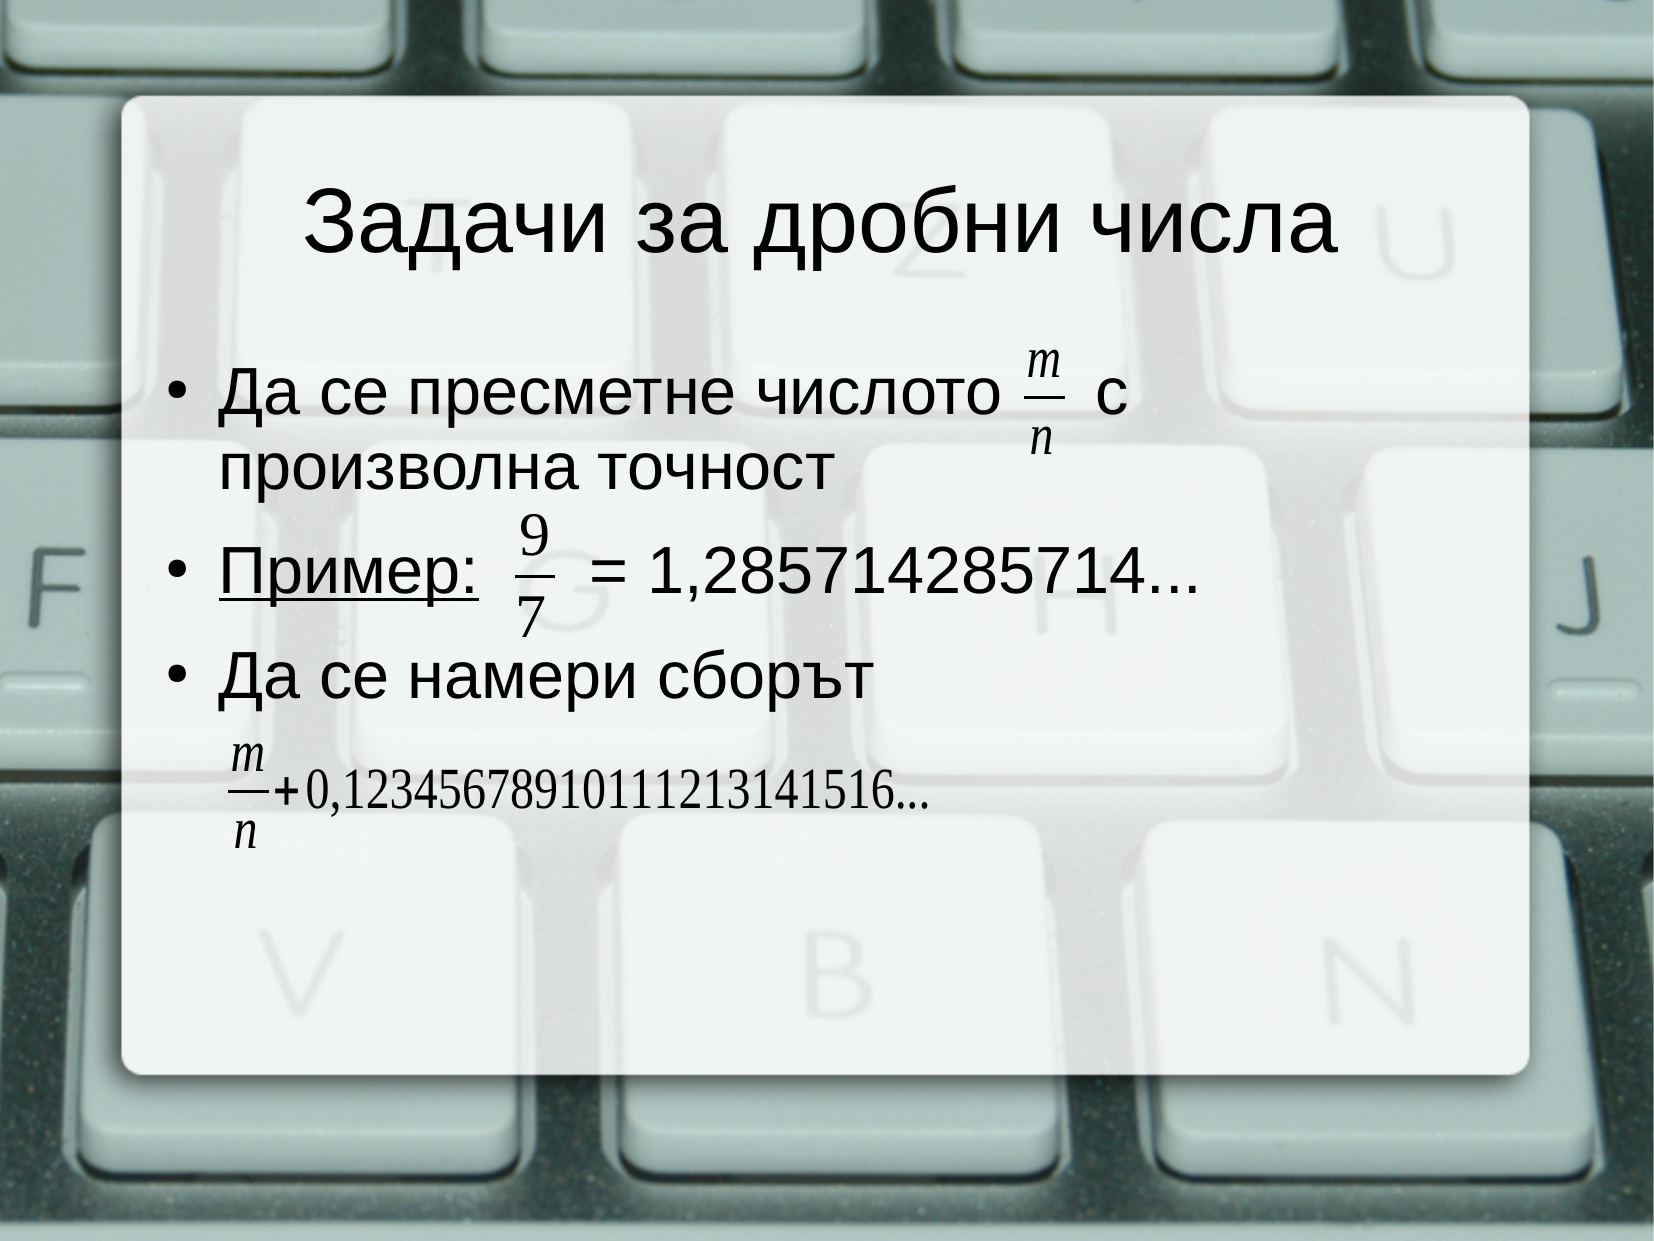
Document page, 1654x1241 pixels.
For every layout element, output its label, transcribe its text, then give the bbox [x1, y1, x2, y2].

picture [0, 0, 1654, 1241]
chart [212, 720, 942, 860]
list Да се пресметне числото с произволна точност Пример: = 1,285714285714... Да се намери сборът [147, 354, 1506, 1074]
chart [496, 500, 571, 650]
chart [1008, 326, 1078, 467]
title Задачи за дробни числа [135, 117, 1506, 325]
